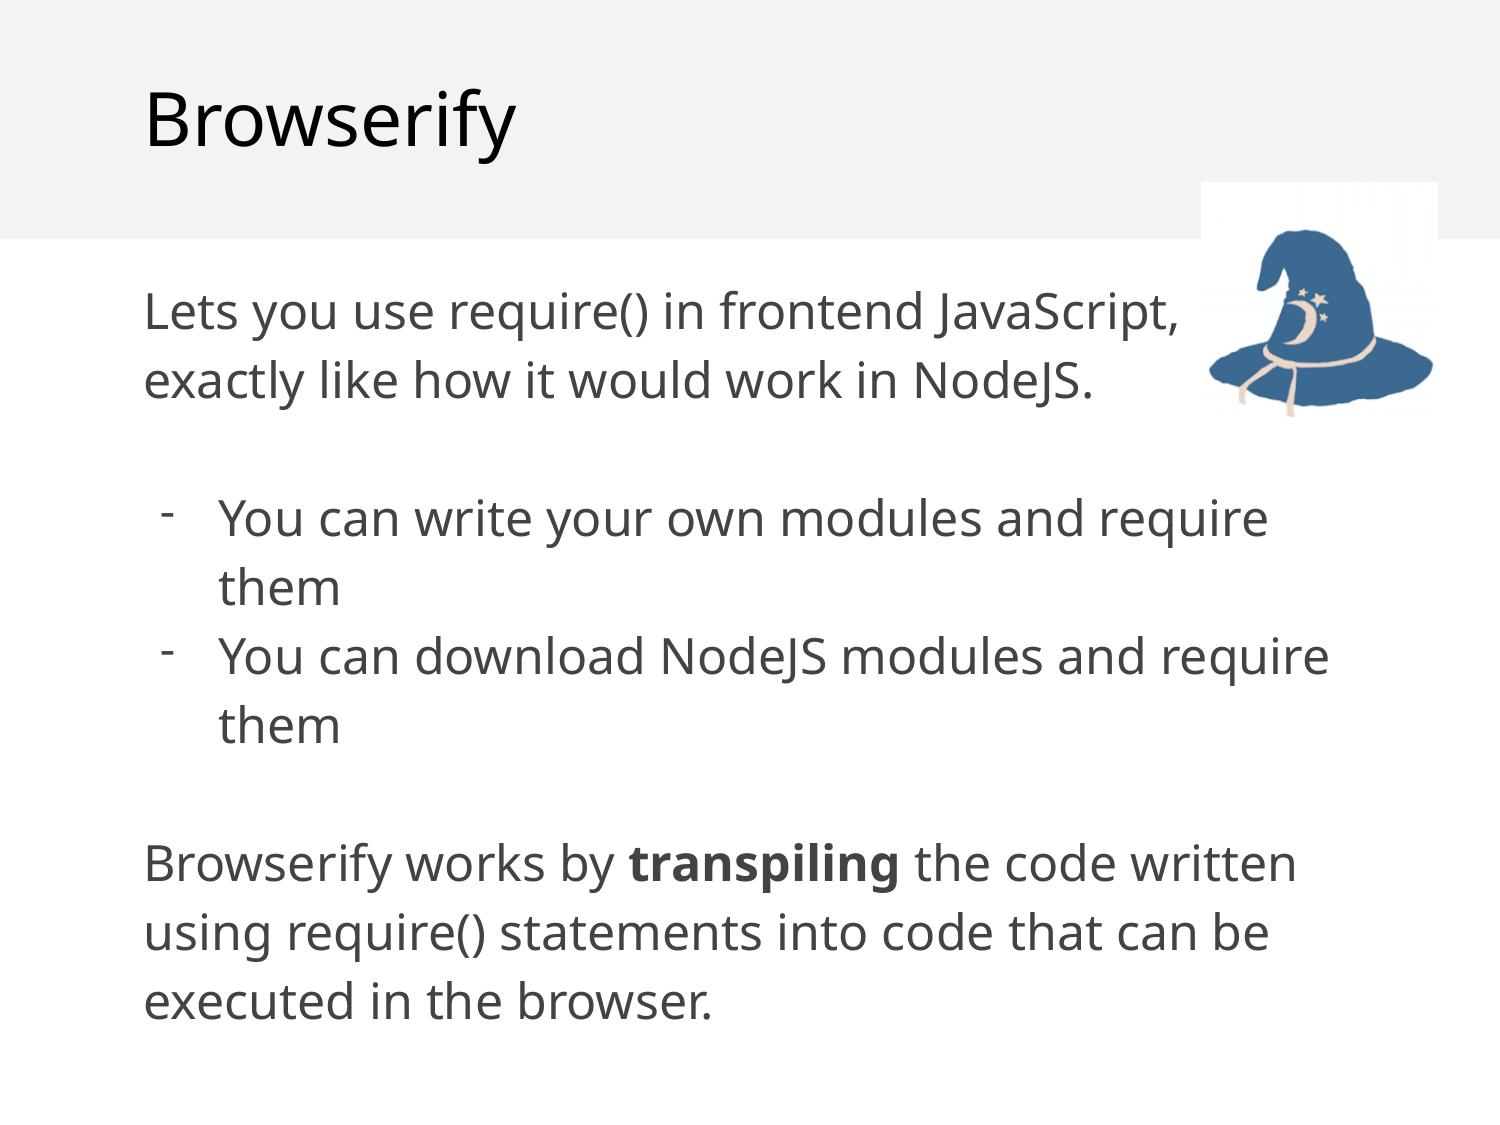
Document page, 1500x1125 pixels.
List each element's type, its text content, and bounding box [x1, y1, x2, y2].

picture [1201, 182, 1438, 418]
list Lets you use require() in frontend JavaScript, exactly like how it would work in NodeJS. You can write your own modules and require them You can download NodeJS modules and require them Browserify works by transpiling the code written using require() statements into code that can be executed in the browser. [128, 255, 1372, 1069]
title Browserify [128, 56, 1372, 183]
